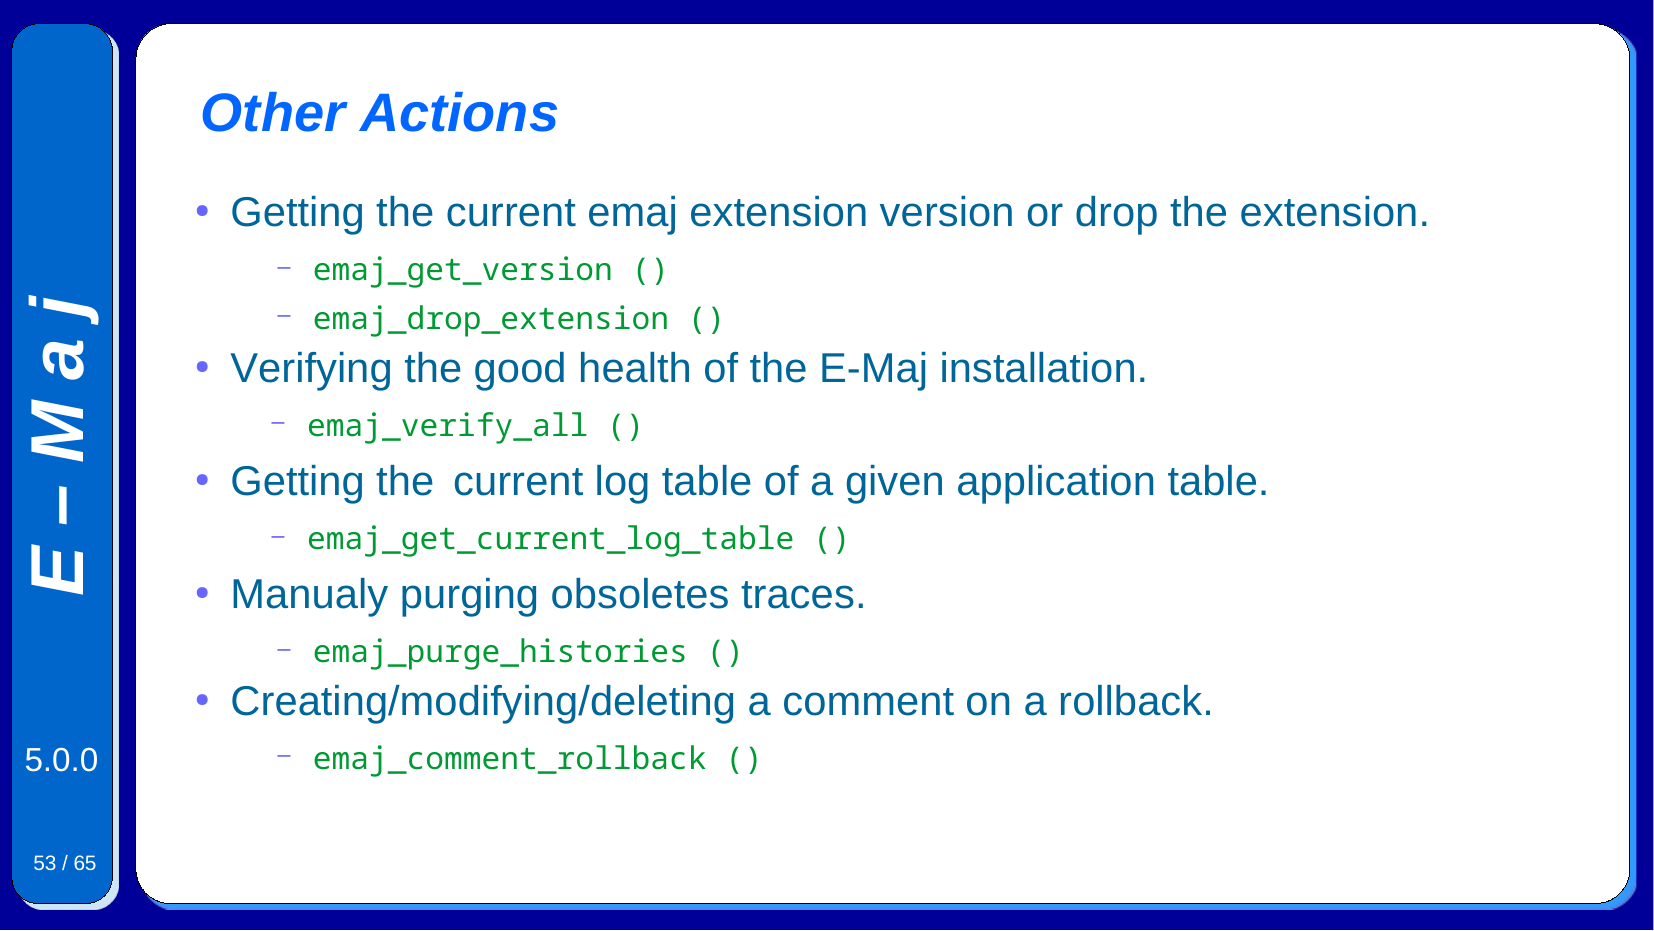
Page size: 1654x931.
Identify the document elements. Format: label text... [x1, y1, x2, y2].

list Getting the current emaj extension version or drop the extension. emaj_get_version () emaj_drop_extension () Verifying the good health of the E-Maj installation. emaj_verify_all () Getting the current log table of a given application table. emaj_get_current_log_table () Manualy purging obsoletes traces. emaj_purge_histories () Creating/modifying/deleting a comment on a rollback. emaj_comment_rollback () [177, 188, 1587, 882]
title Other Actions [200, 34, 1575, 188]
